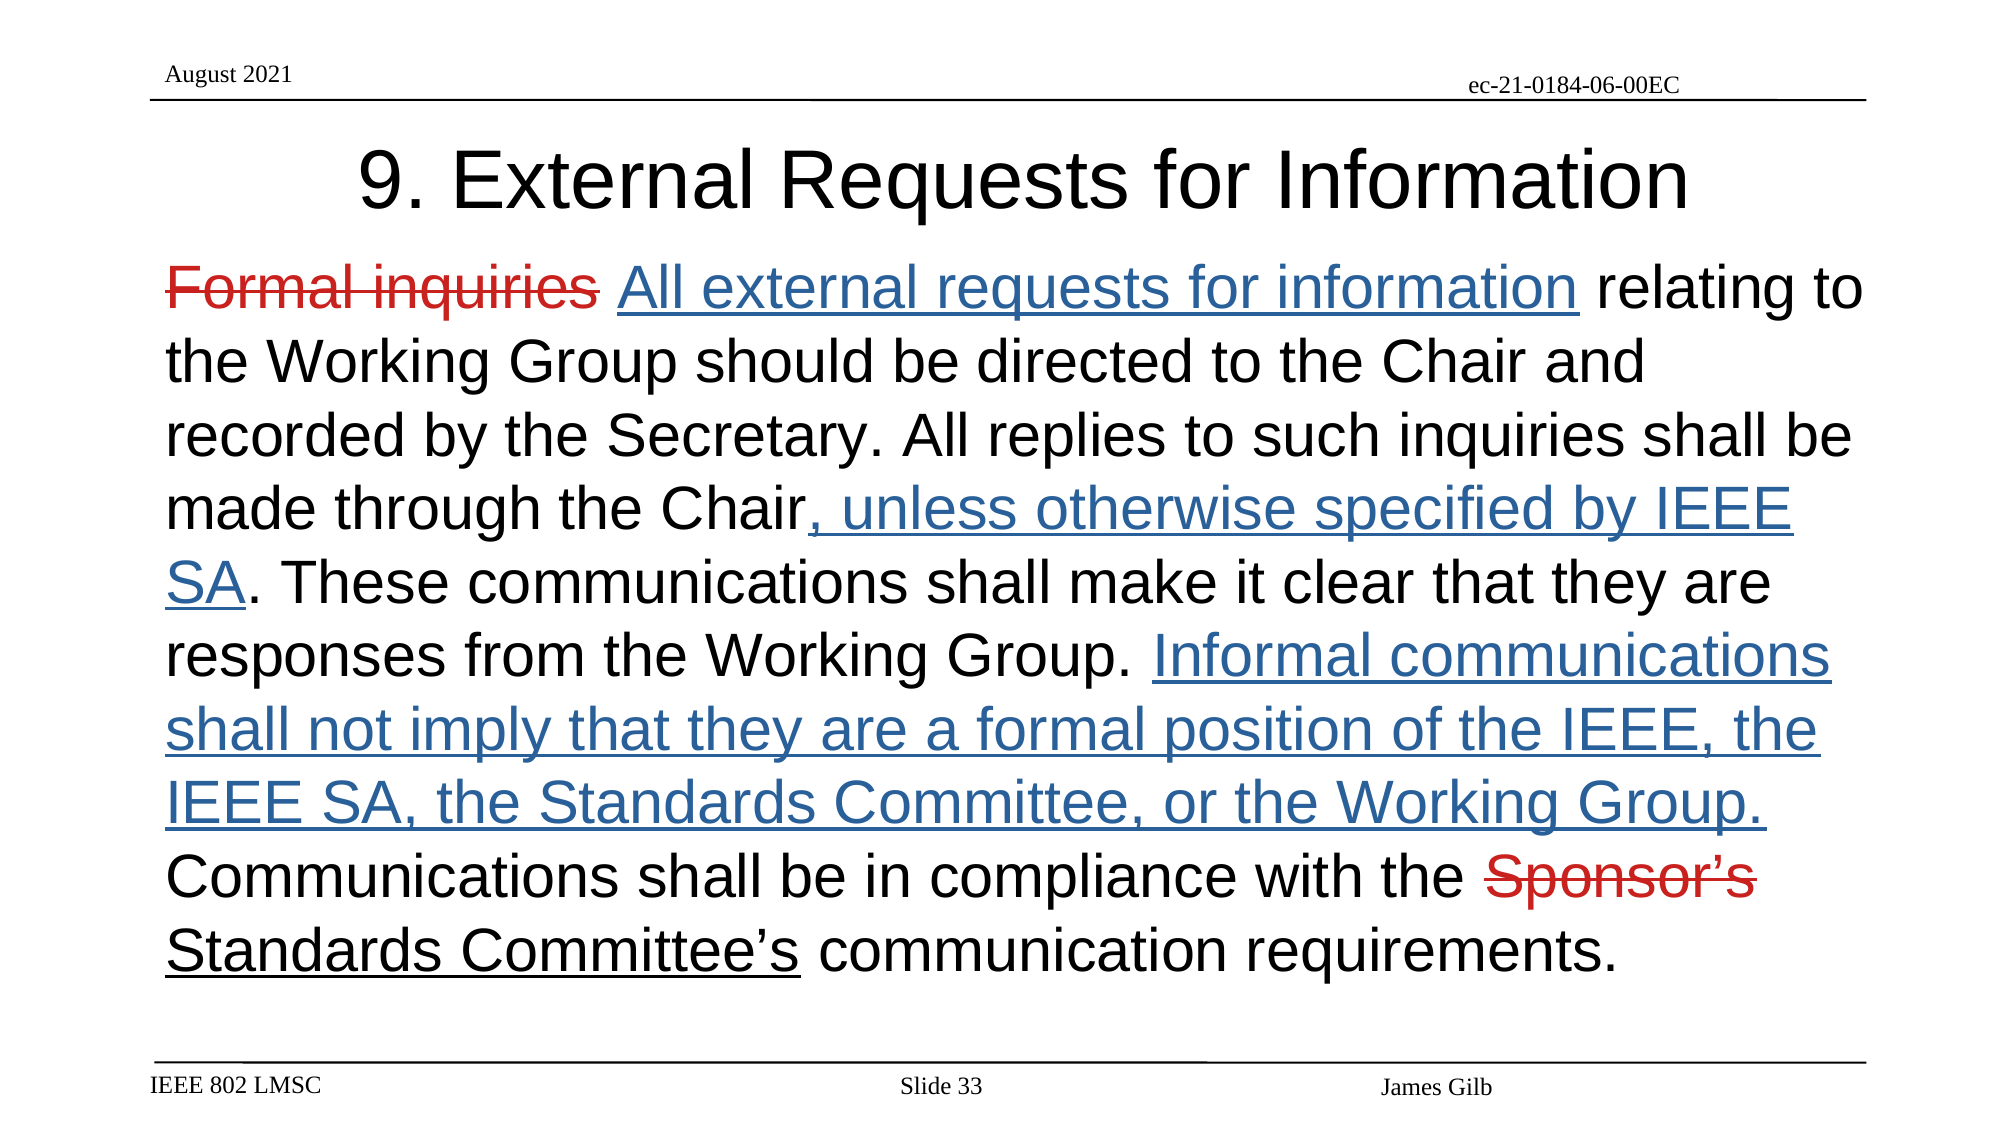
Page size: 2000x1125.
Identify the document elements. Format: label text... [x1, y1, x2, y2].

list Formal inquiries All external requests for information relating to the Working Group should be directed to the Chair and recorded by the Secretary. All replies to such inquiries shall be made through the Chair, unless otherwise specified by IEEE SA. These communications shall make it clear that they are responses from the Working Group. Informal communications shall not imply that they are a formal position of the IEEE, the IEEE SA, the Standards Committee, or the Working Group. Communications shall be in compliance with the Sponsor’s Standards Committee’s communication requirements. [149, 239, 1900, 1051]
text_box Slide [799, 1069, 1083, 1108]
title 9. External Requests for Information [149, 112, 1900, 238]
